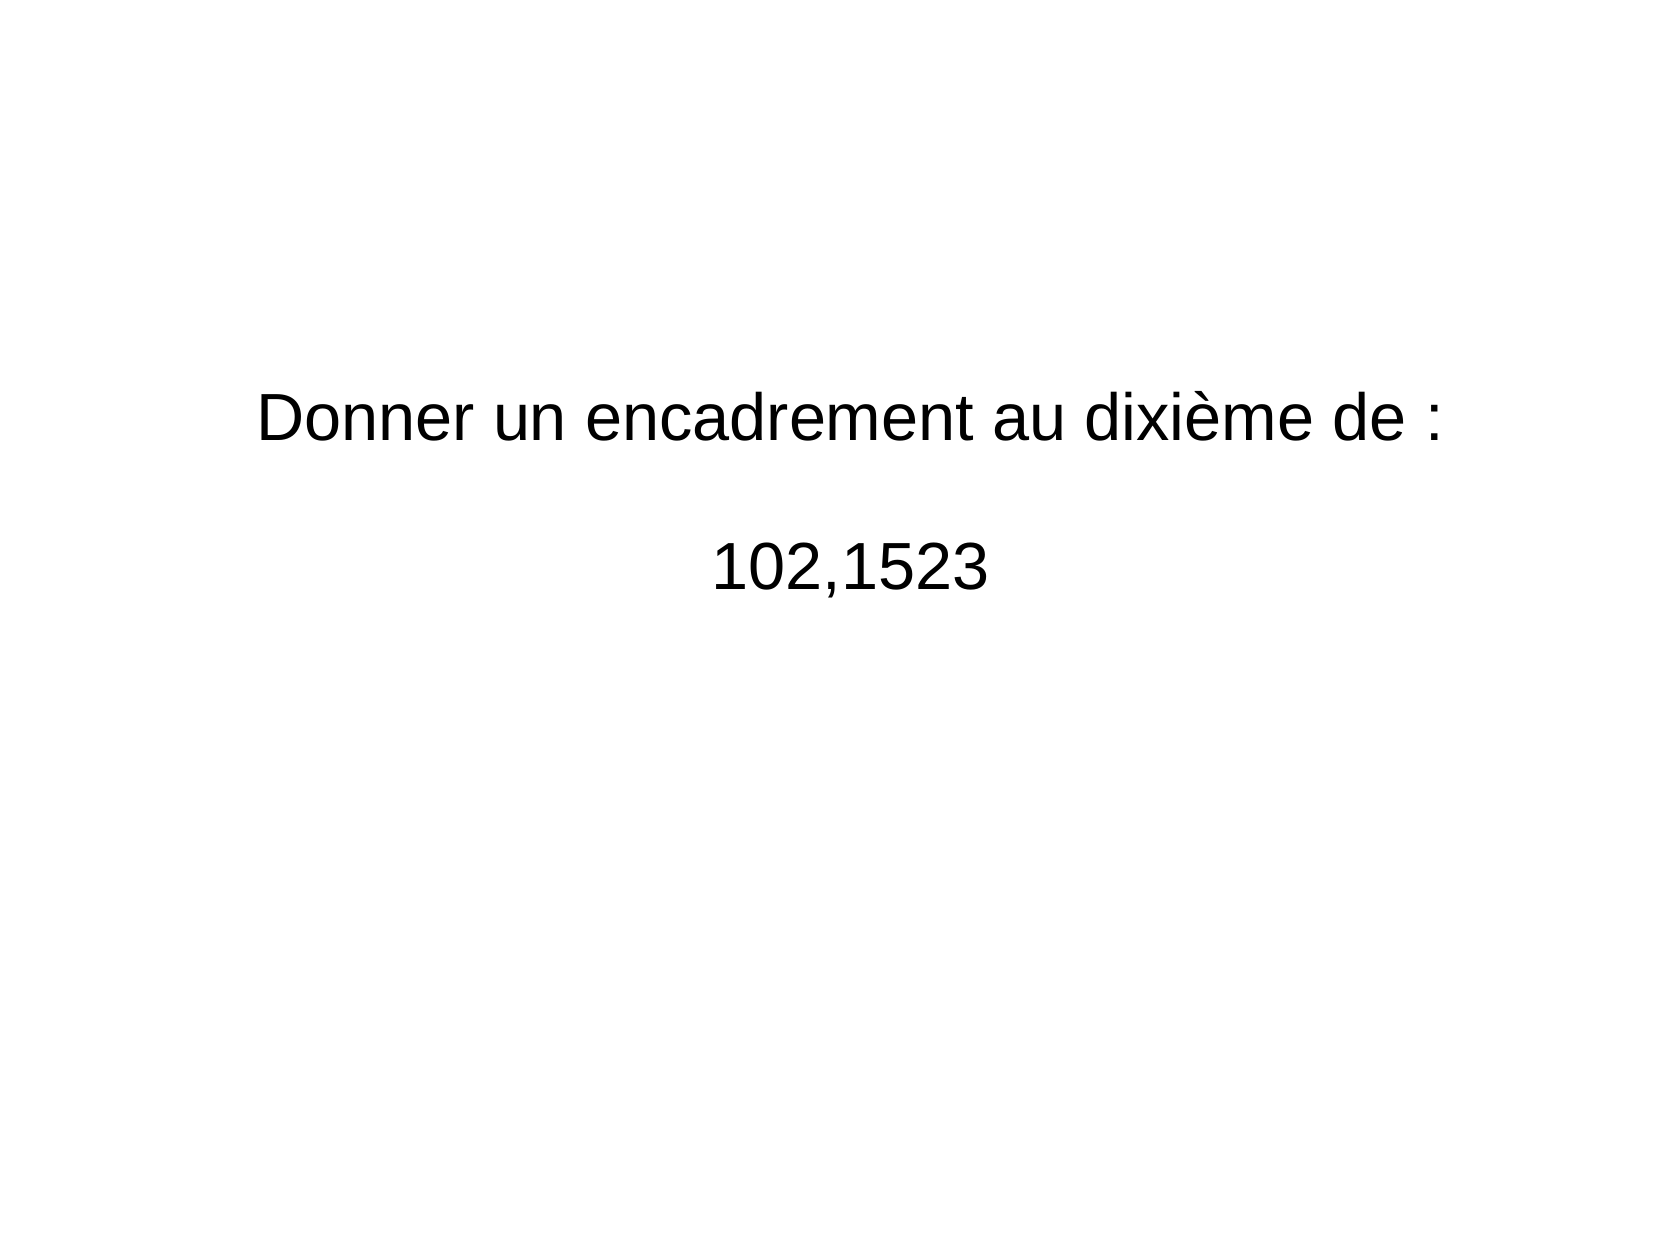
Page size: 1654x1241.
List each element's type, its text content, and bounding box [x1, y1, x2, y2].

subtitle Donner un encadrement au dixième de : 102,1523 [106, 82, 1595, 902]
